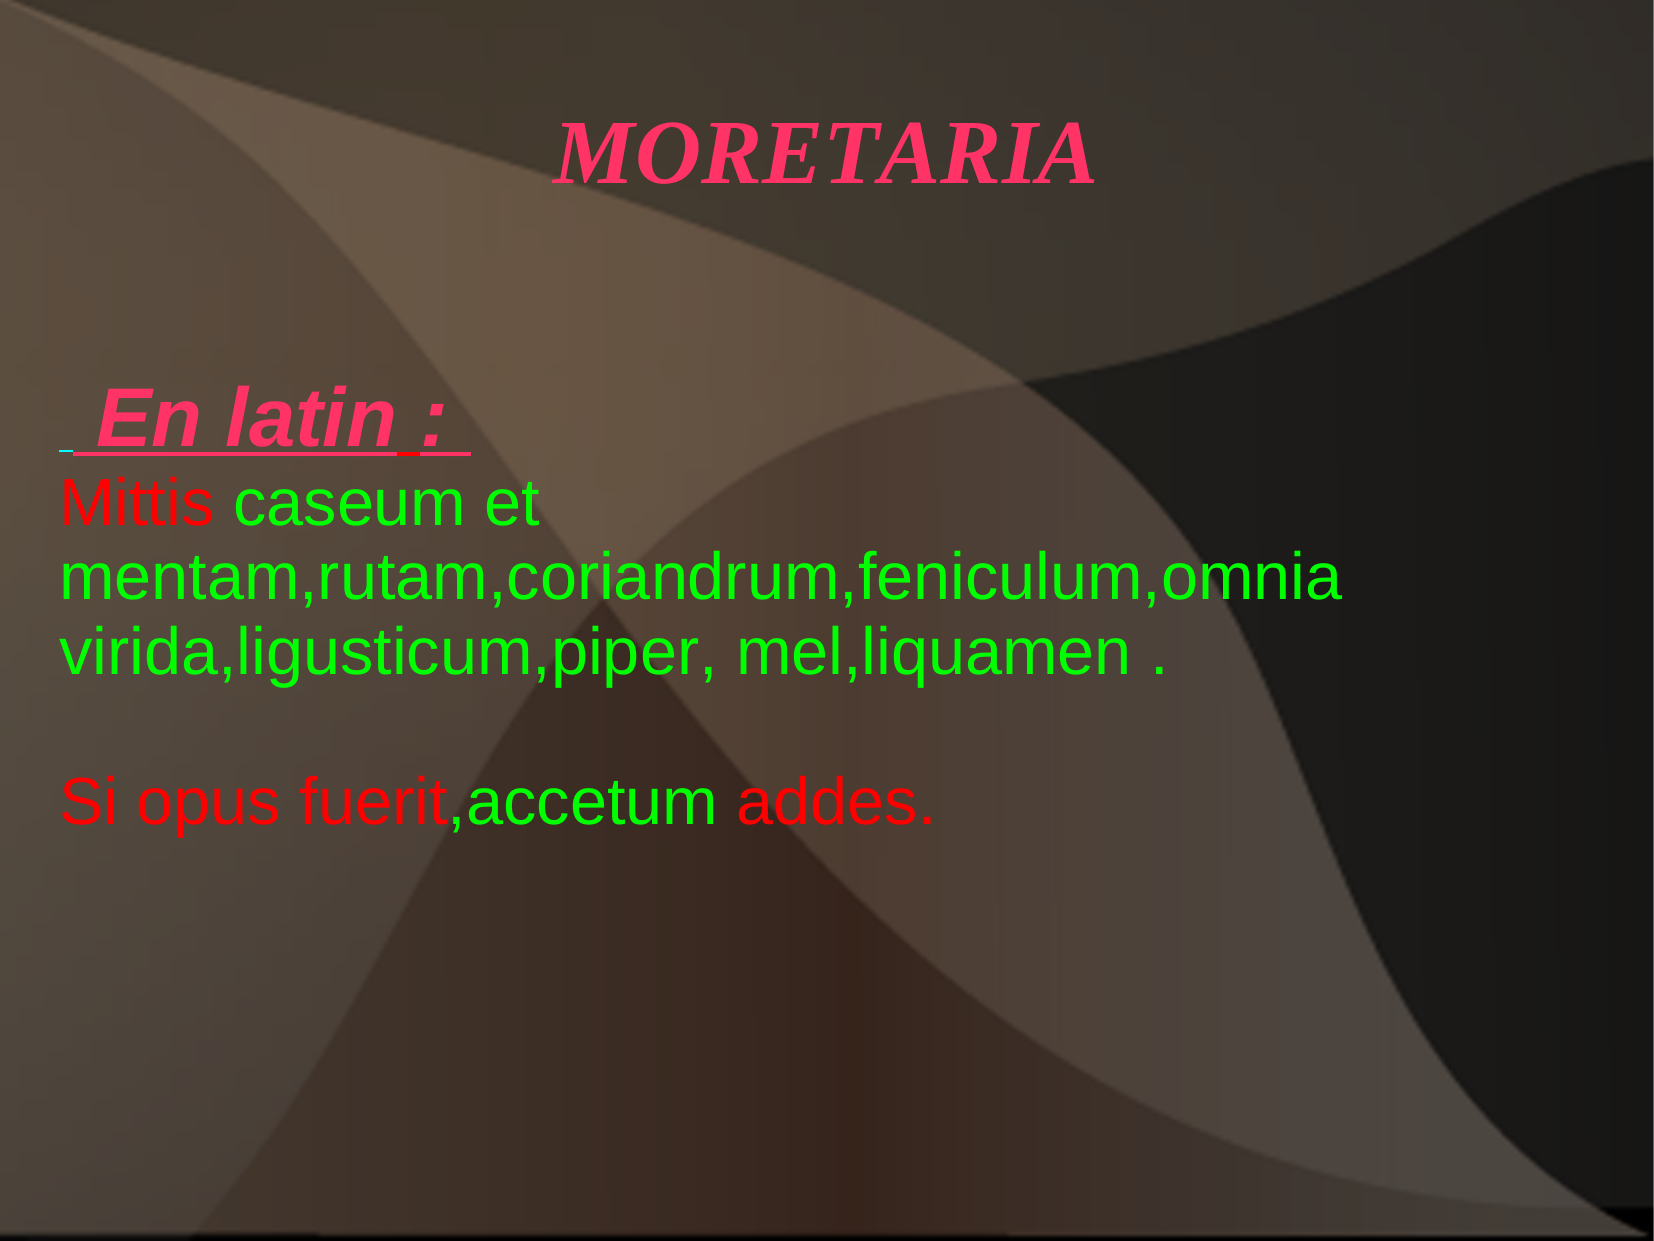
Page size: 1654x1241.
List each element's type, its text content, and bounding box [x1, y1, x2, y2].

subtitle En latin : Mittis caseum et mentam,rutam,coriandrum,feniculum,omnia virida,ligusticum,piper, mel,liquamen . Si opus fuerit,accetum addes. [59, 224, 1548, 944]
picture [0, 0, 1654, 1241]
title MORETARIA [82, 49, 1571, 257]
